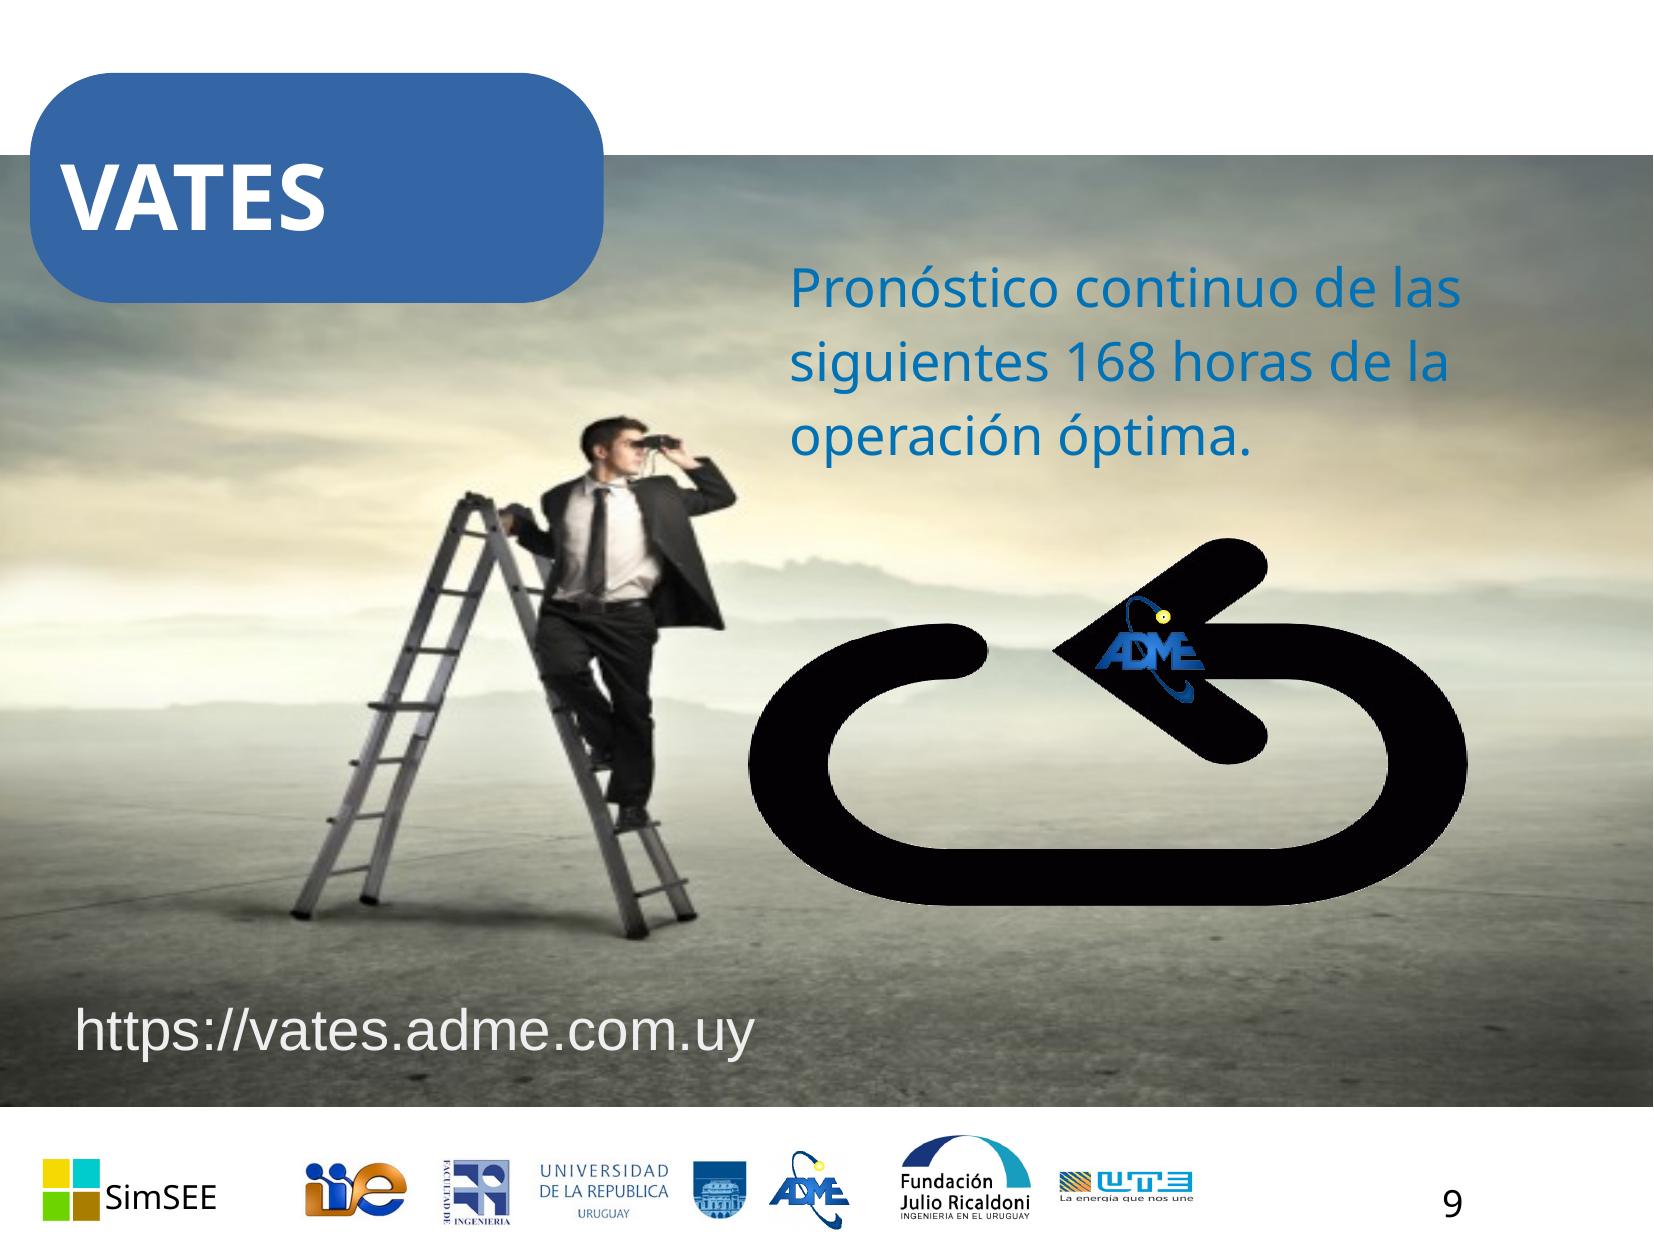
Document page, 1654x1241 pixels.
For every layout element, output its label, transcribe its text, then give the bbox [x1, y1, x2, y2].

picture [41, 1157, 102, 1223]
picture [295, 1154, 752, 1230]
picture [896, 1134, 1035, 1224]
picture [769, 1151, 852, 1231]
text_box VATES [30, 72, 604, 286]
picture [0, 155, 1653, 1107]
title Pronóstico continuo de las siguientes 168 horas de la operación óptima. [783, 279, 1591, 467]
text_box https://vates.adme.com.uy [59, 990, 780, 1097]
picture [1058, 1164, 1194, 1210]
